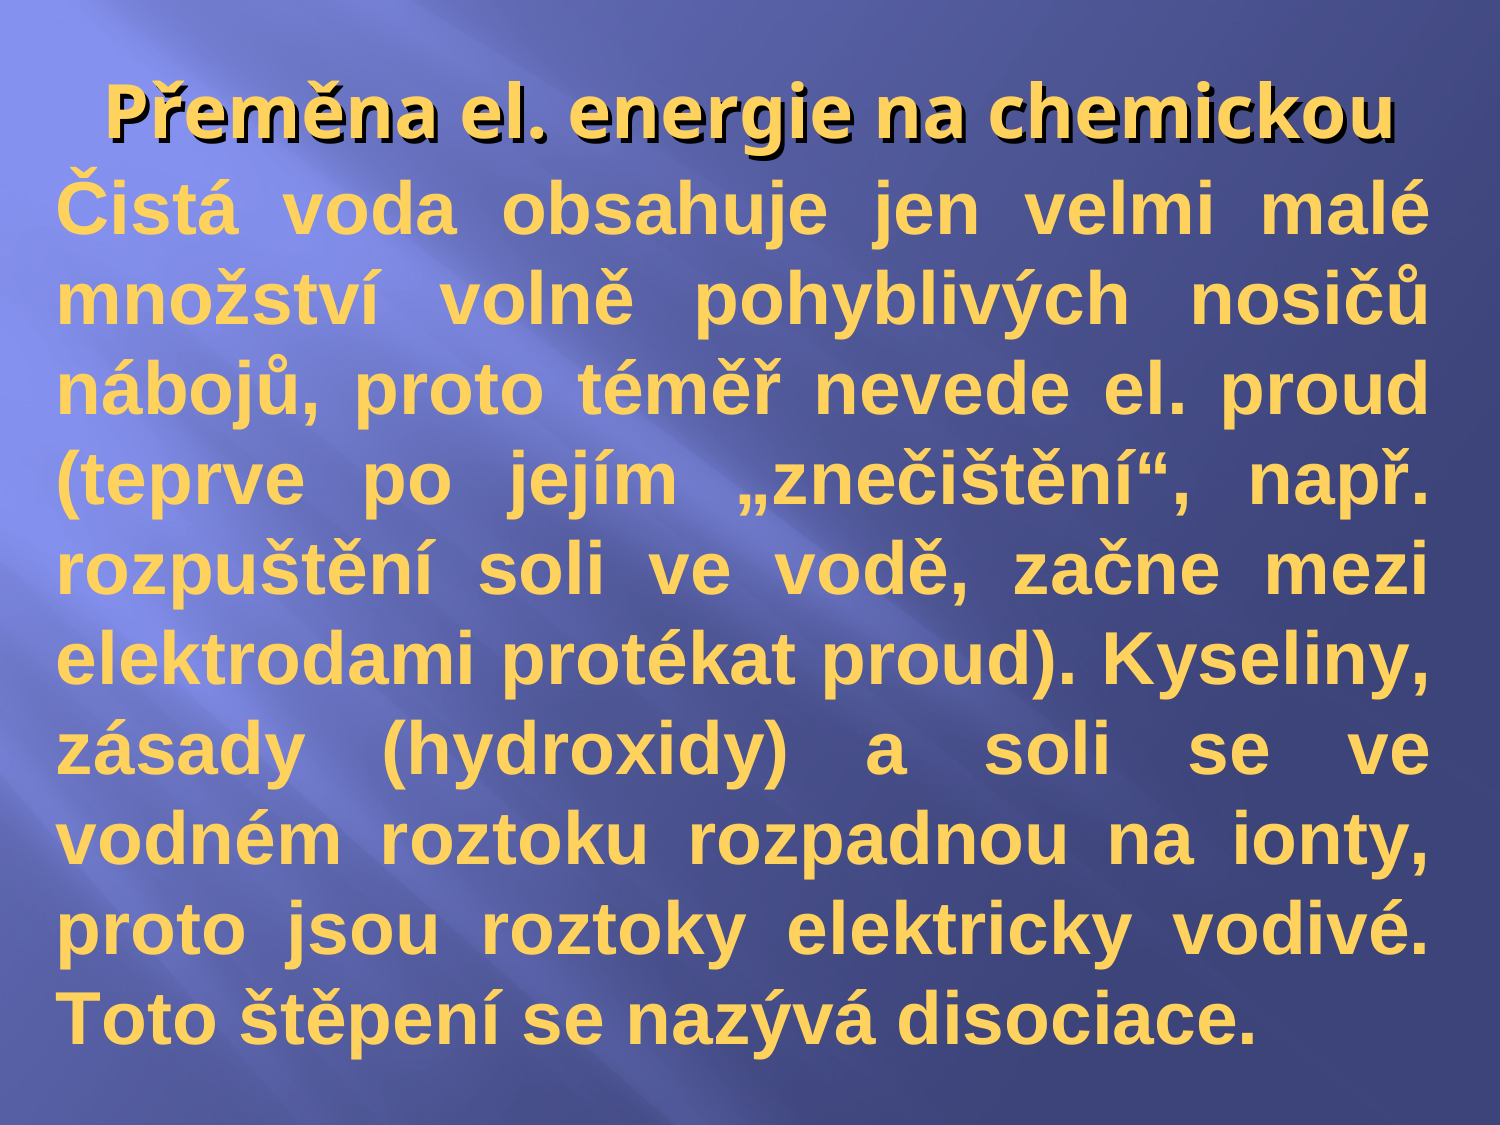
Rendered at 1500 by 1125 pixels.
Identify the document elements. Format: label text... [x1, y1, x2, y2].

text_box Čistá voda obsahuje jen velmi malé množství volně pohyblivých nosičů nábojů, proto téměř nevede el. proud (teprve po jejím „znečištění“, např. rozpuštění soli ve vodě, začne mezi elektrodami protékat proud). Kyseliny, zásady (hydroxidy) a soli se ve vodném roztoku rozpadnou na ionty, proto jsou roztoky elektricky vodivé. Toto štěpení se nazývá disociace. [41, 172, 1447, 1047]
picture [0, 0, 1500, 1125]
title Přeměna el. energie na chemickou [64, 11, 1436, 172]
